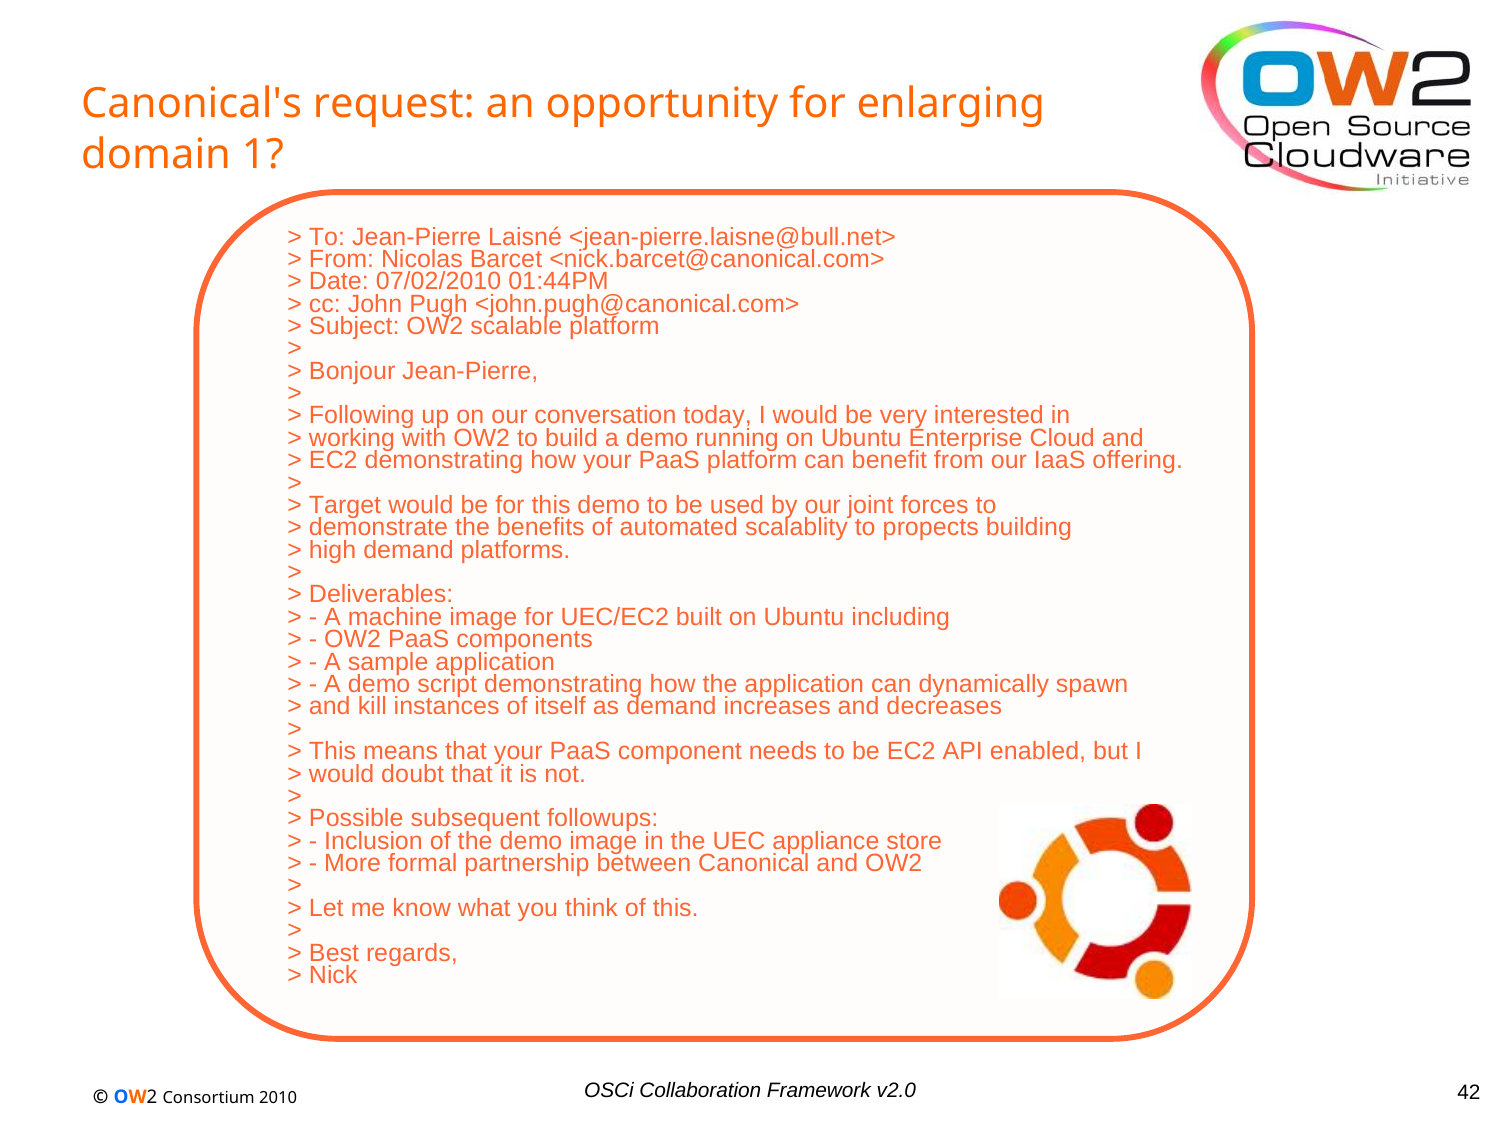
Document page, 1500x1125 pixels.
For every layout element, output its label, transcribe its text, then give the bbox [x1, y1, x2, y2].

text_box [196, 211, 1204, 1039]
title Canonical's request: an opportunity for enlarging domain 1? [81, 43, 1182, 213]
picture [999, 804, 1192, 999]
text_box [1219, 242, 1253, 989]
list > To: Jean-Pierre Laisné <jean-pierre.laisne@bull.net> > From: Nicolas Barcet <nick.barcet@canonical.com> > Date: 07/02/2010 01:44PM > cc: John Pugh <john.pugh@canonical.com> > Subject: OW2 scalable platform > > Bonjour Jean-Pierre, > > Following up on our conversation today, I would be very interested in > working with OW2 to build a demo running on Ubuntu Enterprise Cloud and > EC2 demonstrating how your PaaS platform can benefit from our IaaS offering. > > Target would be for this demo to be used by our joint forces to > demonstrate the benefits of automated scalablity to propects building > high demand platforms. > > Deliverables: > - A machine image for UEC/EC2 built on Ubuntu including > - OW2 PaaS components > - A sample application > - A demo script demonstrating how the application can dynamically spawn > and kill instances of itself as demand increases and decreases > > This means that your PaaS component needs to be EC2 API enabled, but I > would doubt that it is not. > > Possible subsequent followups: > - Inclusion of the demo image in the UEC appliance store > - More formal partnership between Canonical and OW2 > > Let me know what you think of this. > > Best regards, > Nick [287, 227, 1219, 1022]
picture [1199, 19, 1472, 195]
